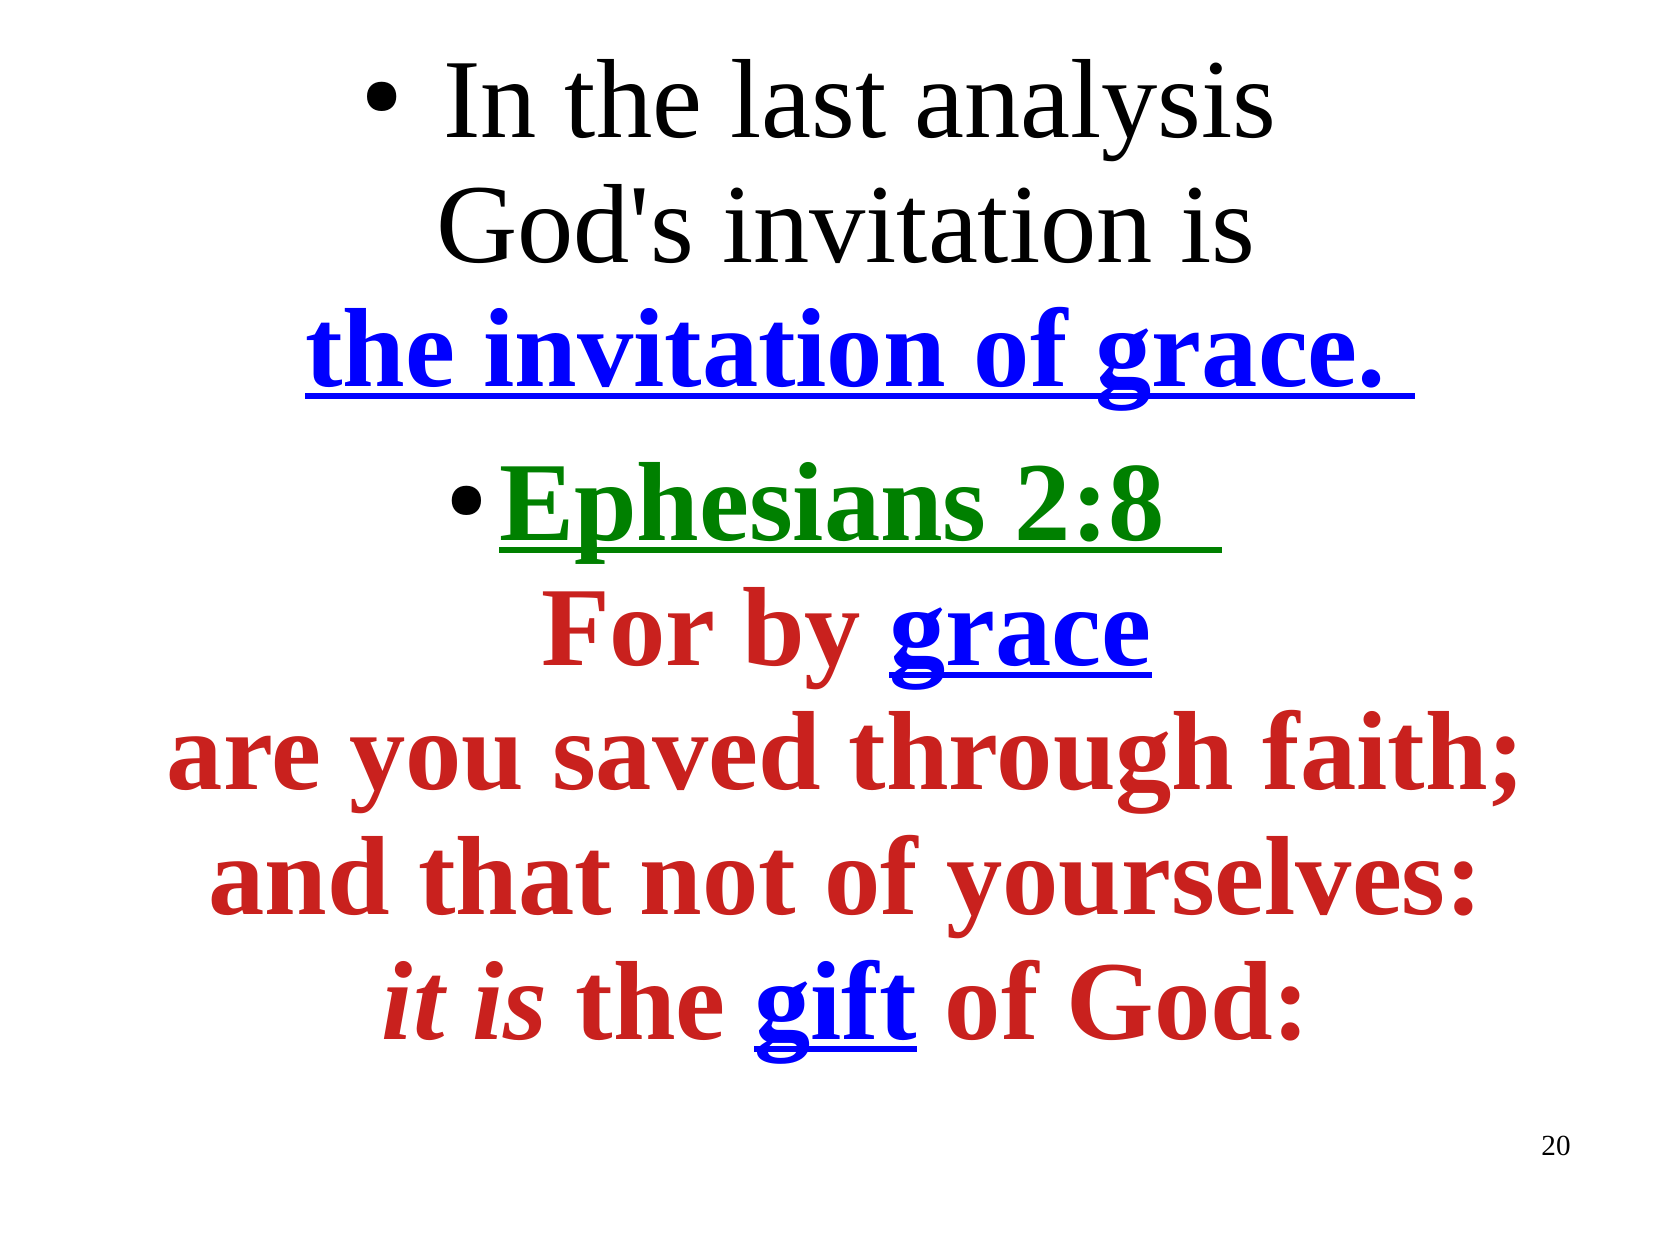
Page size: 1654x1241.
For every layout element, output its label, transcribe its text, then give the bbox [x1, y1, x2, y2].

list In the last analysis God's invitation is the invitation of grace. Ephesians 2:8 For by grace are you saved through faith; and that not of yourselves: it is the gift of God: [37, 37, 1613, 1201]
